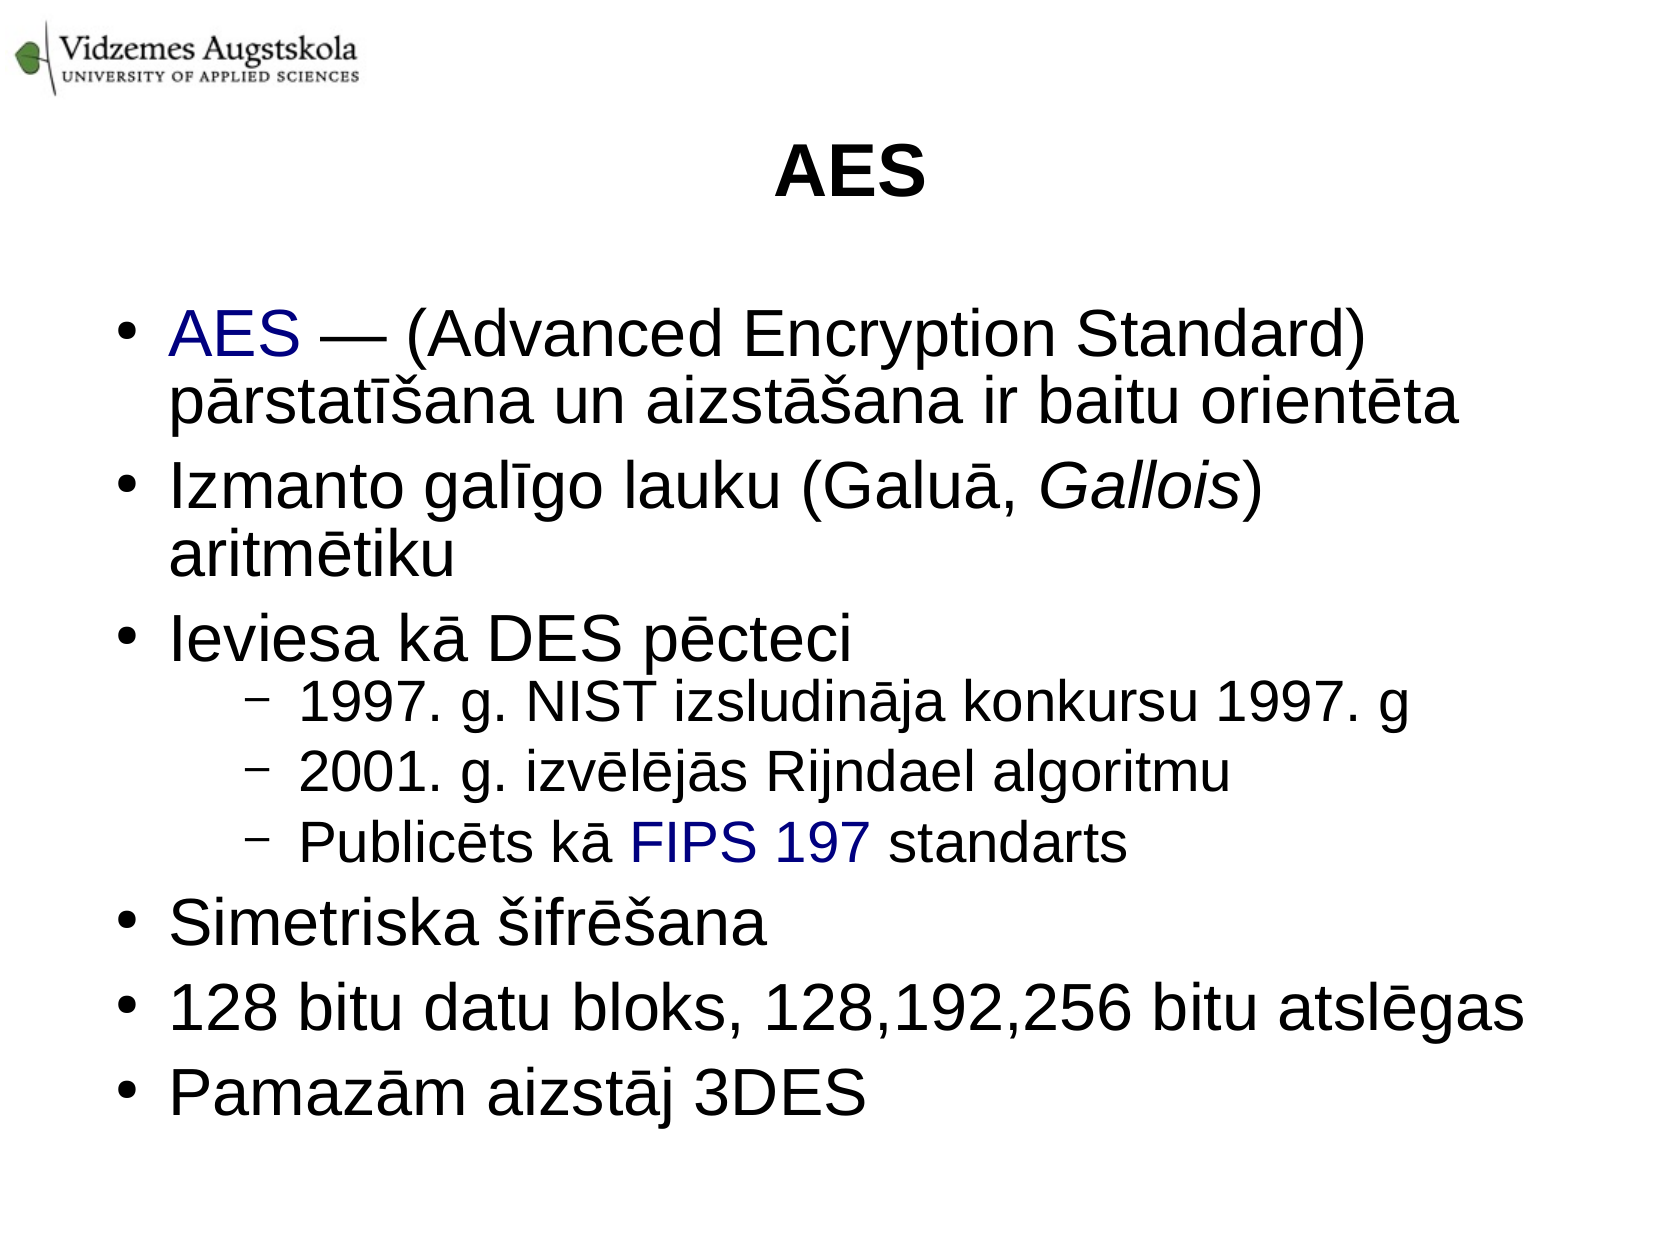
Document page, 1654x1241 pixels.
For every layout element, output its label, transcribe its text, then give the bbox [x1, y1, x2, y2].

title AES [82, 128, 1571, 219]
list AES — (Advanced Encryption Standard) pārstatīšana un aizstāšana ir baitu orientēta Izmanto galīgo lauku (Galuā, Gallois) aritmētiku Ieviesa kā DES pēcteci 1997. g. NIST izsludināja konkursu 1997. g 2001. g. izvēlējās Rijndael algoritmu Publicēts kā FIPS 197 standarts Simetriska šifrēšana 128 bitu datu bloks, 128,192,256 bitu atslēgas Pamazām aizstāj 3DES [82, 295, 1571, 1172]
picture [5, 2, 368, 113]
